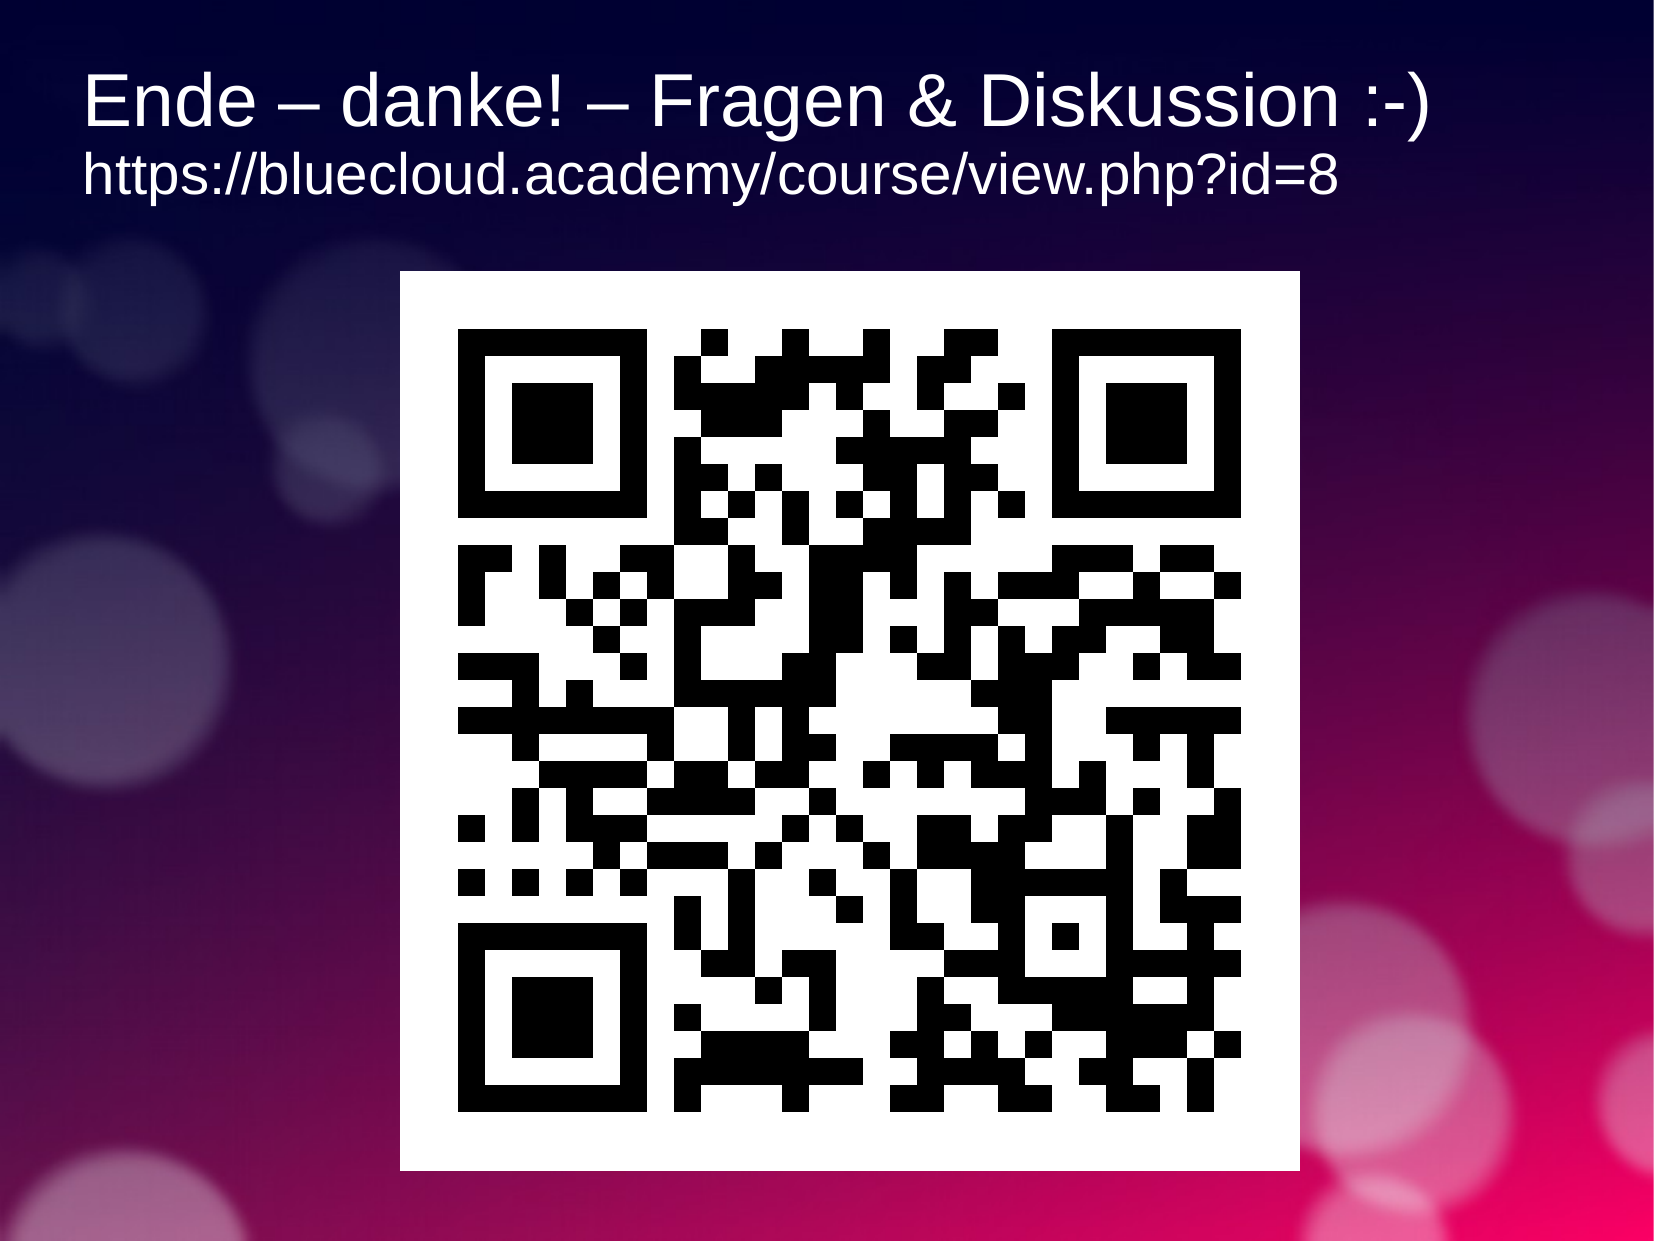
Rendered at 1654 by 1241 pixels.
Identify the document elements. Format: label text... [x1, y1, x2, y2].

title Ende – danke! – Fragen & Diskussion :-) https://bluecloud.academy/course/view.php?id=8 [82, 29, 1571, 237]
picture [0, 0, 1654, 1241]
